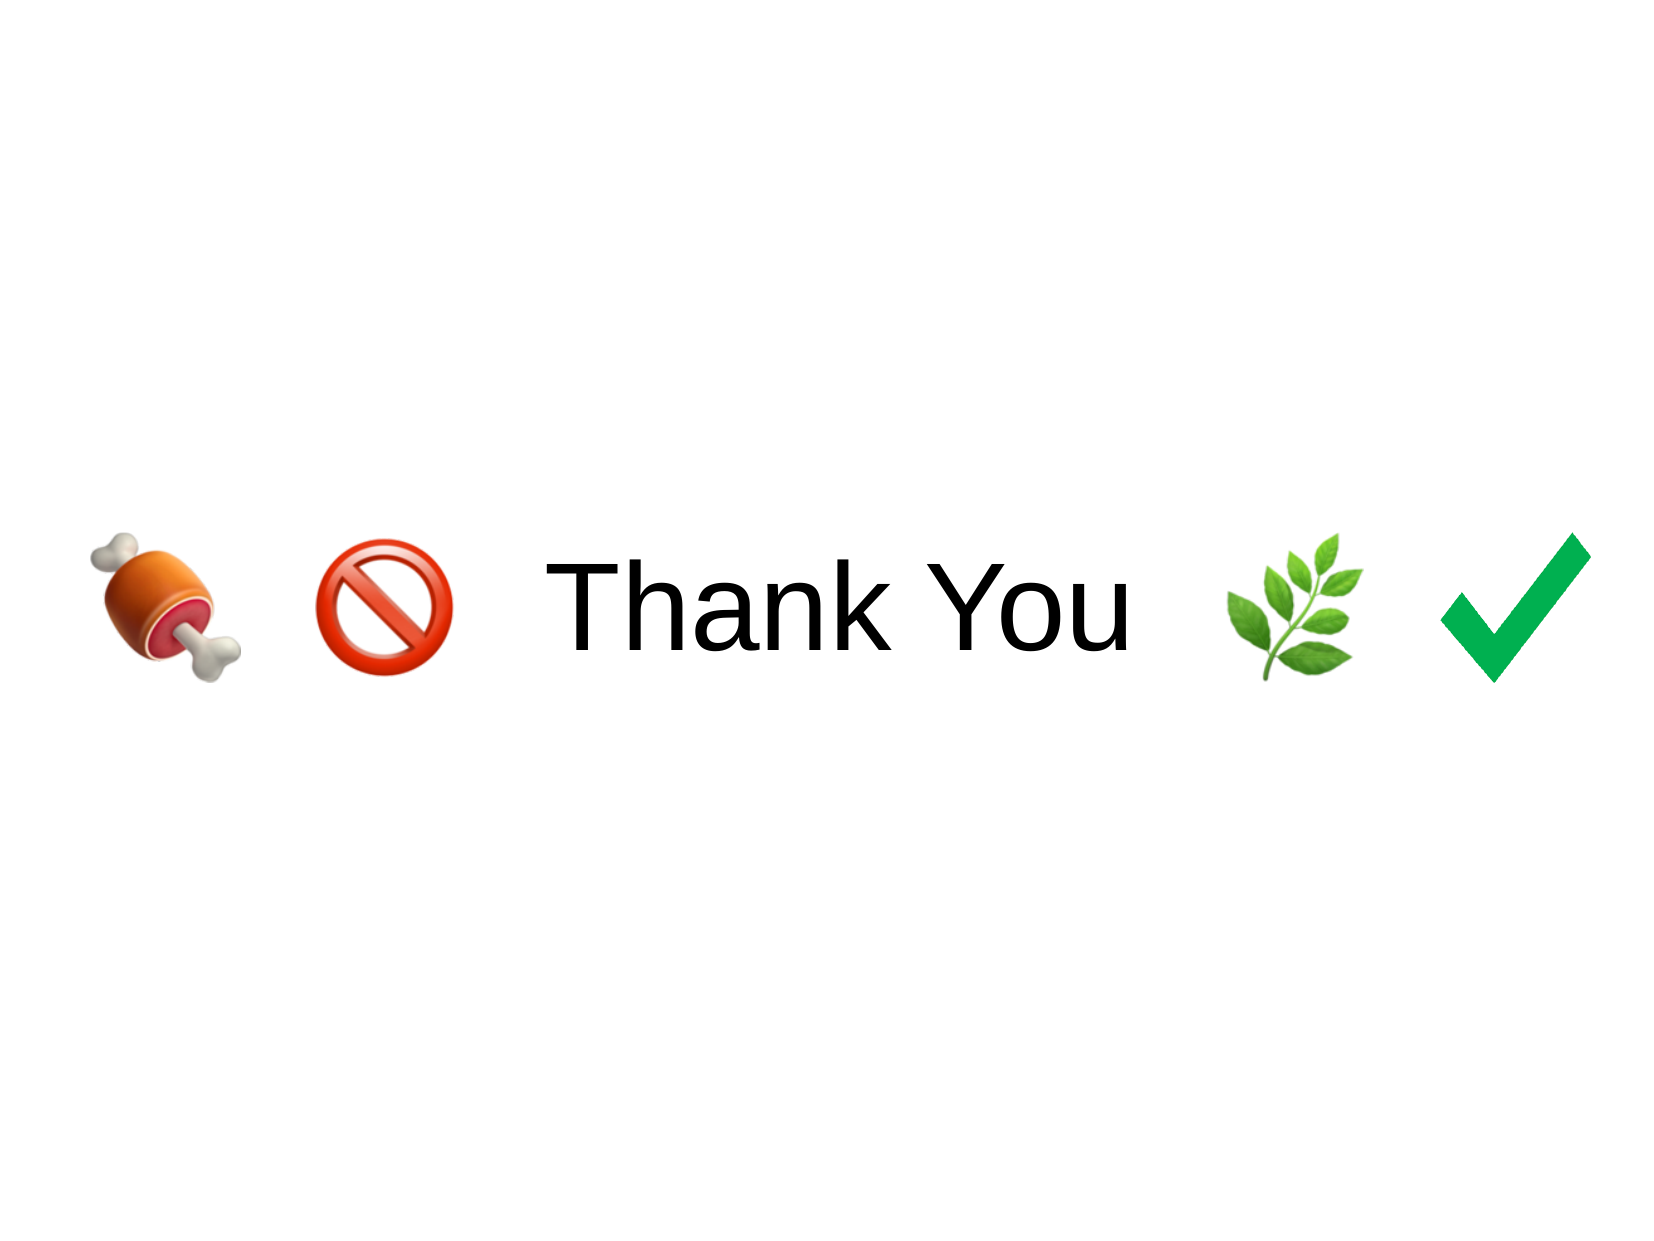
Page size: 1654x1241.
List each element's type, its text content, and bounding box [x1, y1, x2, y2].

picture [1440, 532, 1591, 683]
picture [90, 532, 241, 683]
picture [309, 532, 460, 683]
picture [1219, 532, 1370, 683]
text_box Thank You [529, 530, 1151, 685]
